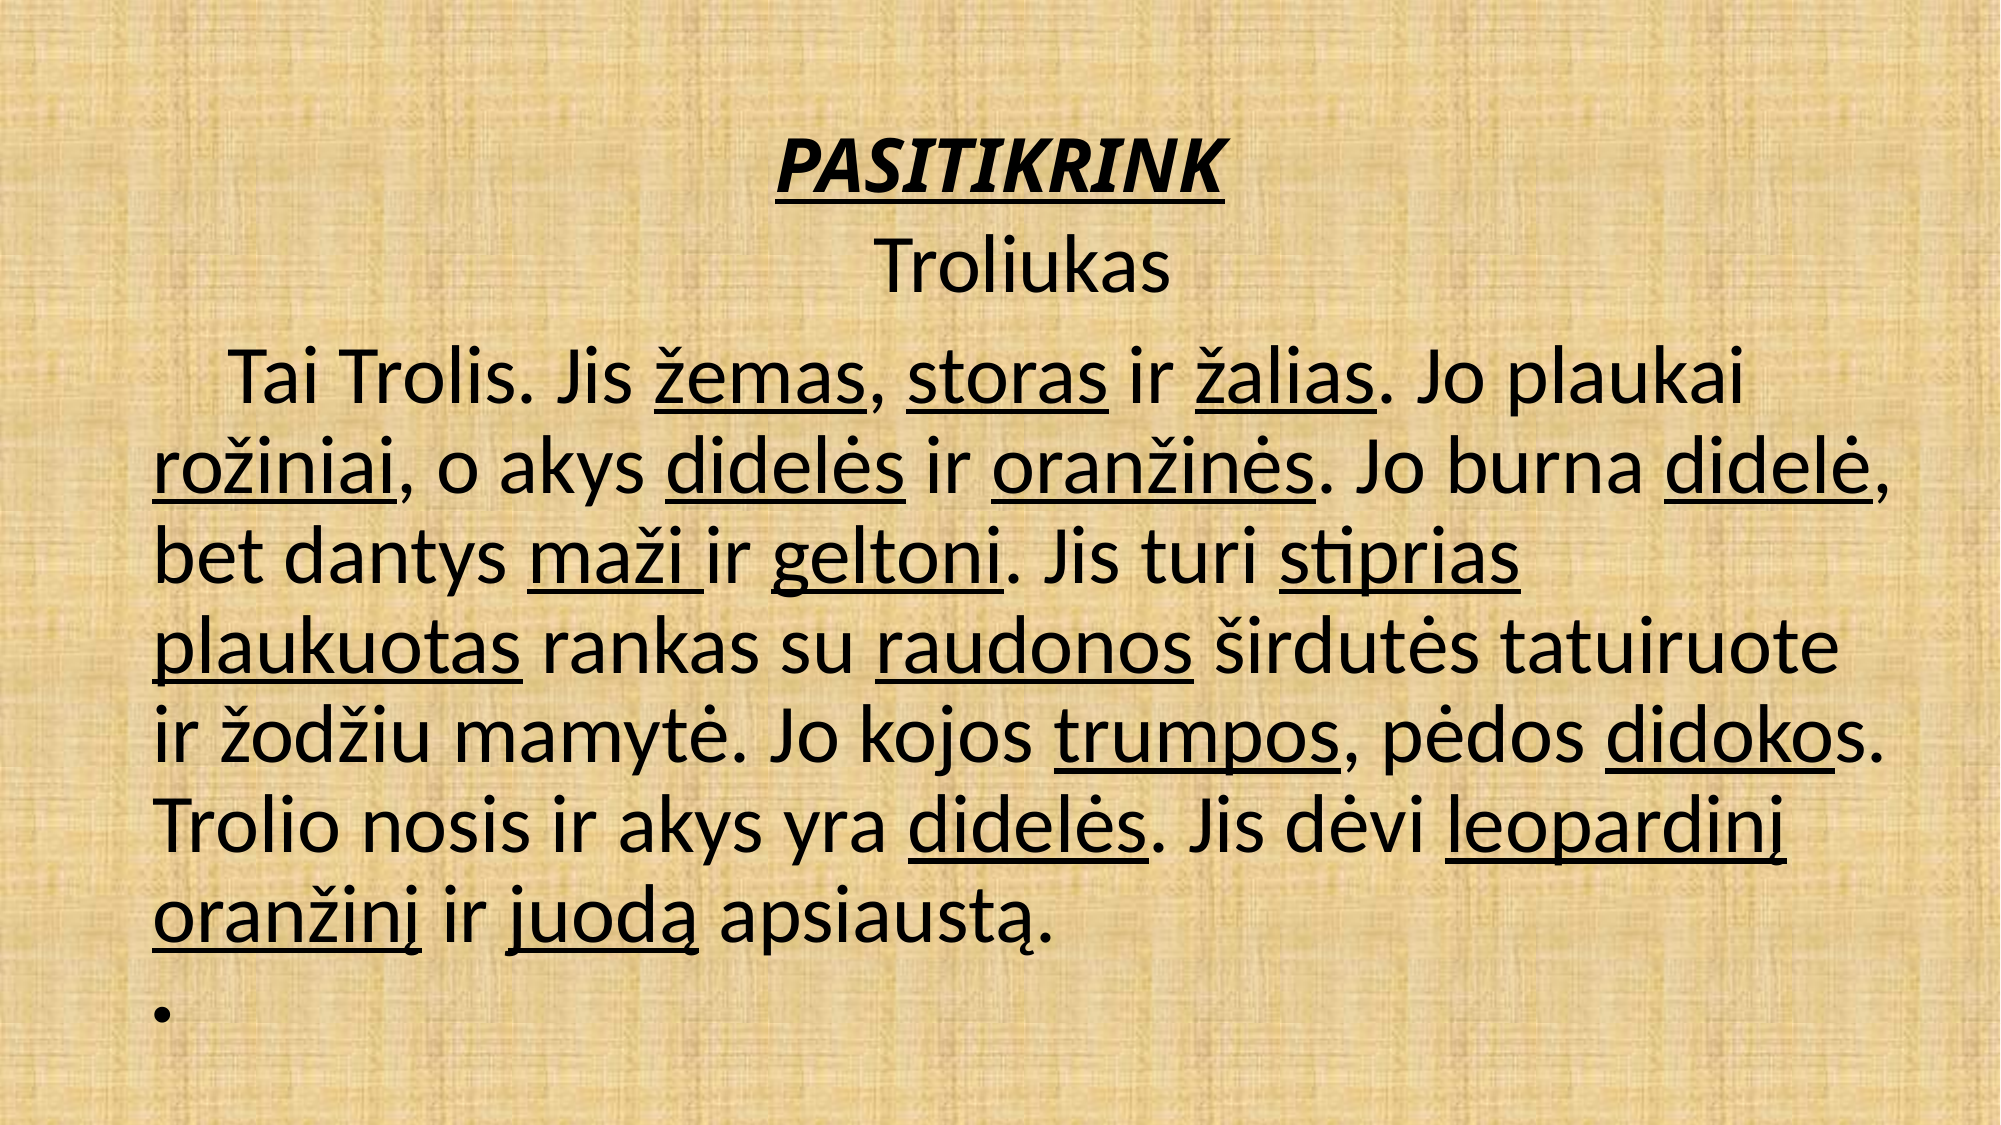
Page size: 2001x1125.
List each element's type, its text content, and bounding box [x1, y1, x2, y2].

title PASITIKRINK [137, 59, 1863, 213]
list Troliukas Tai Trolis. Jis žemas, storas ir žalias. Jo plaukai rožiniai, o akys didelės ir oranžinės. Jo burna didelė, bet dantys maži ir geltoni. Jis turi stiprias plaukuotas rankas su raudonos širdutės tatuiruote ir žodžiu mamytė. Jo kojos trumpos, pėdos didokos. Trolio nosis ir akys yra didelės. Jis dėvi leopardinį oranžinį ir juodą apsiaustą. [137, 213, 1911, 1066]
